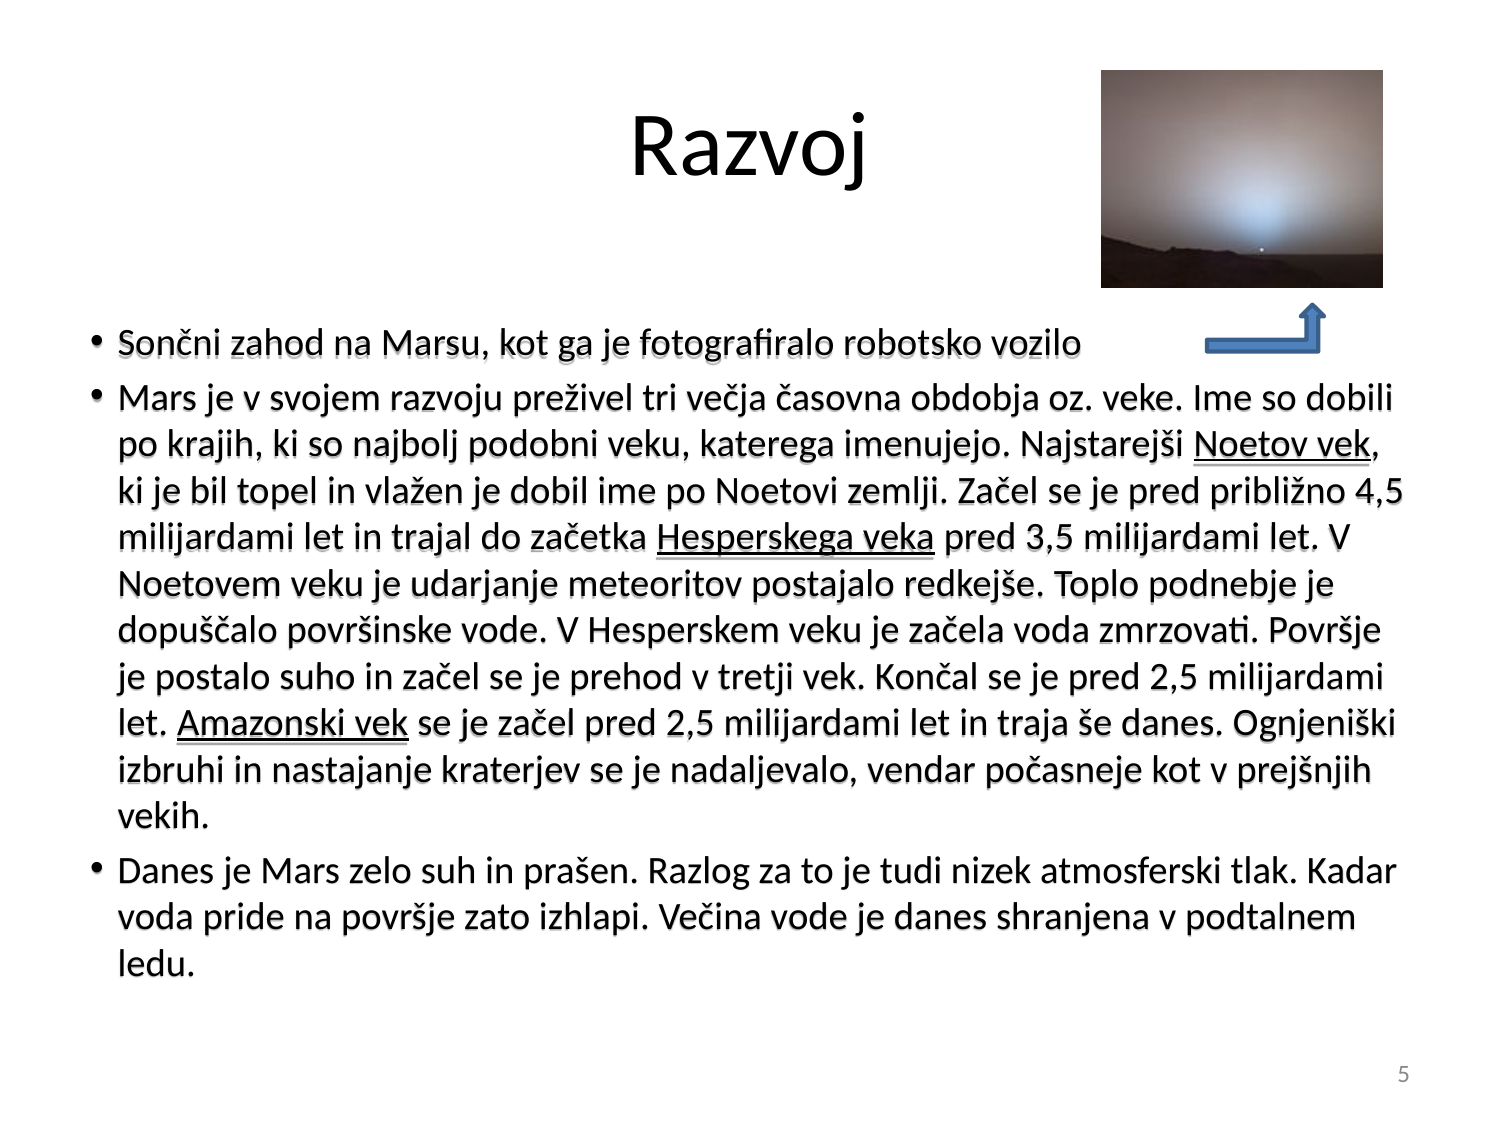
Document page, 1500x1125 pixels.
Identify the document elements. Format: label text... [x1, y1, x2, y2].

title Razvoj [75, 45, 1425, 233]
picture [1101, 70, 1383, 288]
list Sončni zahod na Marsu, kot ga je fotografiralo robotsko vozilo Mars je v svojem razvoju preživel tri večja časovna obdobja oz. veke. Ime so dobili po krajih, ki so najbolj podobni veku, katerega imenujejo. Najstarejši Noetov vek, ki je bil topel in vlažen je dobil ime po Noetovi zemlji. Začel se je pred približno 4,5 milijardami let in trajal do začetka Hesperskega veka pred 3,5 milijardami let. V Noetovem veku je udarjanje meteoritov postajalo redkejše. Toplo podnebje je dopuščalo površinske vode. V Hesperskem veku je začela voda zmrzovati. Površje je postalo suho in začel se je prehod v tretji vek. Končal se je pred 2,5 milijardami let. Amazonski vek se je začel pred 2,5 milijardami let in traja še danes. Ognjeniški izbruhi in nastajanje kraterjev se je nadaljevalo, vendar počasneje kot v prejšnjih vekih. Danes je Mars zelo suh in prašen. Razlog za to je tudi nizek atmosferski tlak. Kadar voda pride na površje zato izhlapi. Večina vode je danes shranjena v podtalnem ledu. [75, 262, 1425, 1005]
slide_number <number> [1074, 1042, 1425, 1103]
text_box [1206, 304, 1325, 352]
